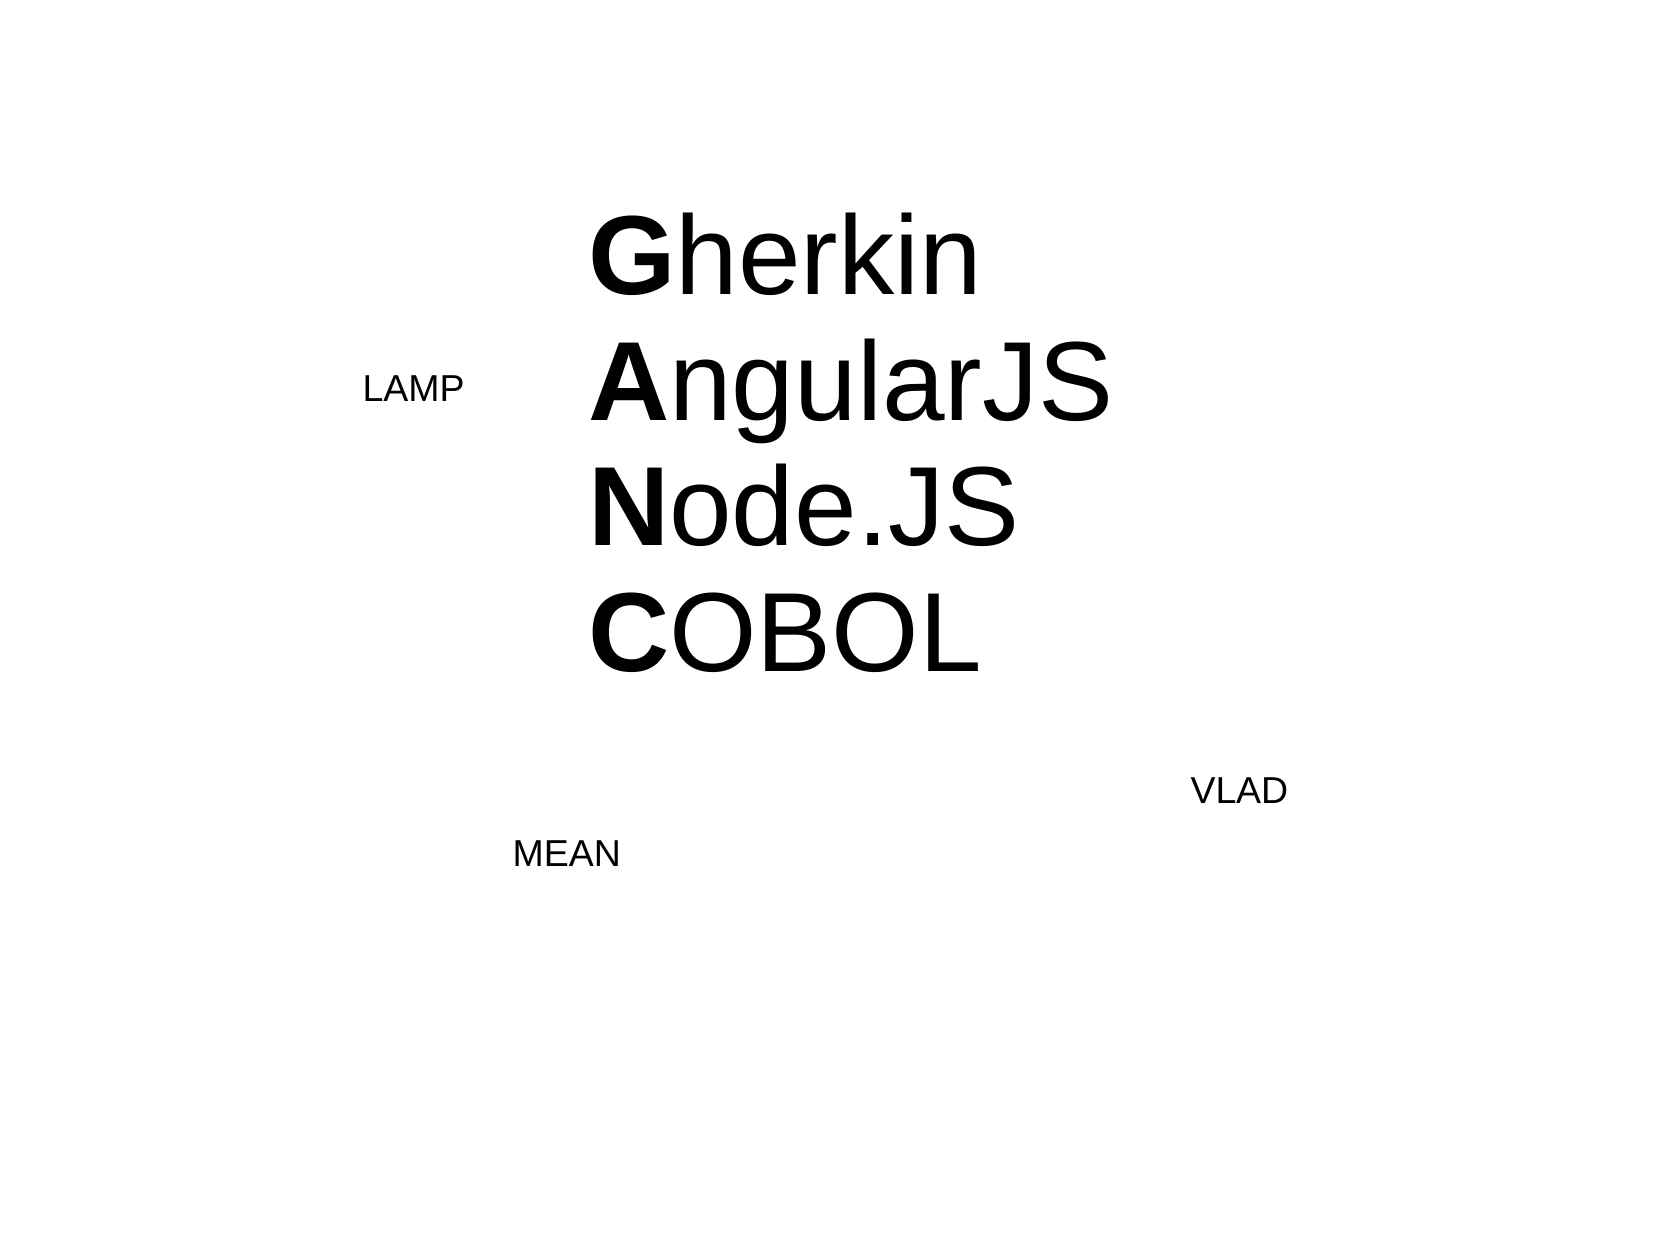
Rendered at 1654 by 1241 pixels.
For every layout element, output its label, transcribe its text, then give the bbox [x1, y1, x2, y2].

text_box MEAN [497, 825, 826, 882]
text_box VLAD [1175, 761, 1599, 819]
text_box LAMP [347, 360, 573, 417]
text_box Gherkin AngularJS Node.JS COBOL [573, 185, 1162, 703]
